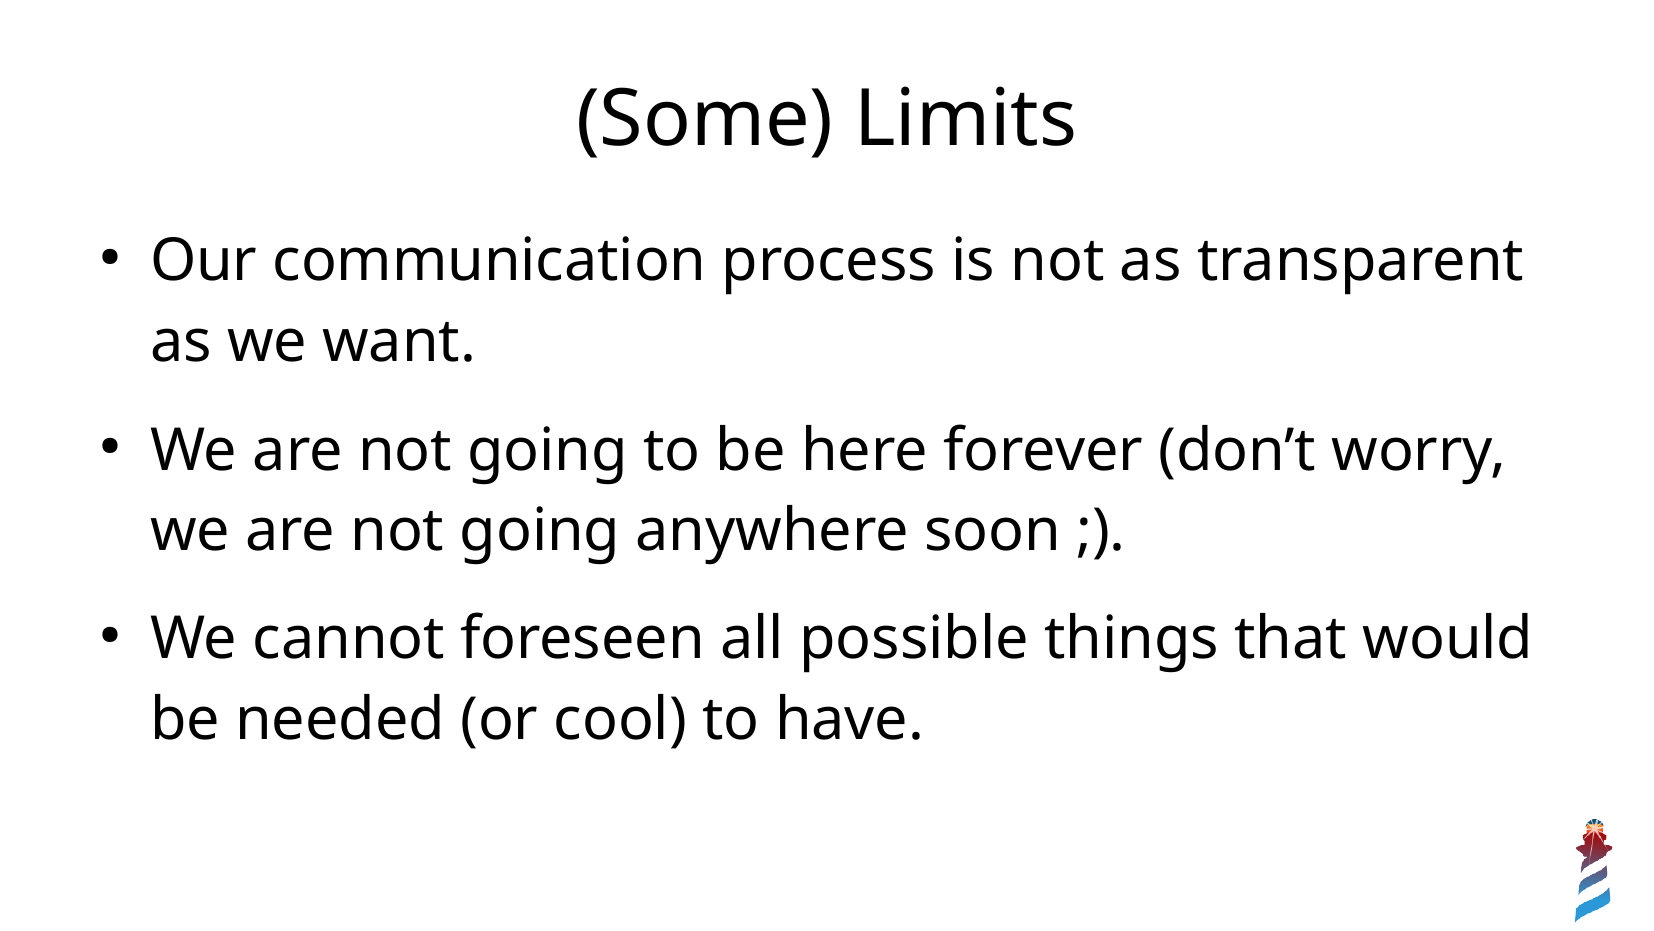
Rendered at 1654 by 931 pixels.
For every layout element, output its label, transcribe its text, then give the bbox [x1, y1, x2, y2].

picture [1535, 810, 1650, 925]
list Our communication process is not as transparent as we want. We are not going to be here forever (don’t worry, we are not going anywhere soon ;). We cannot foreseen all possible things that would be needed (or cool) to have. [82, 217, 1571, 758]
title (Some) Limits [82, 37, 1571, 193]
